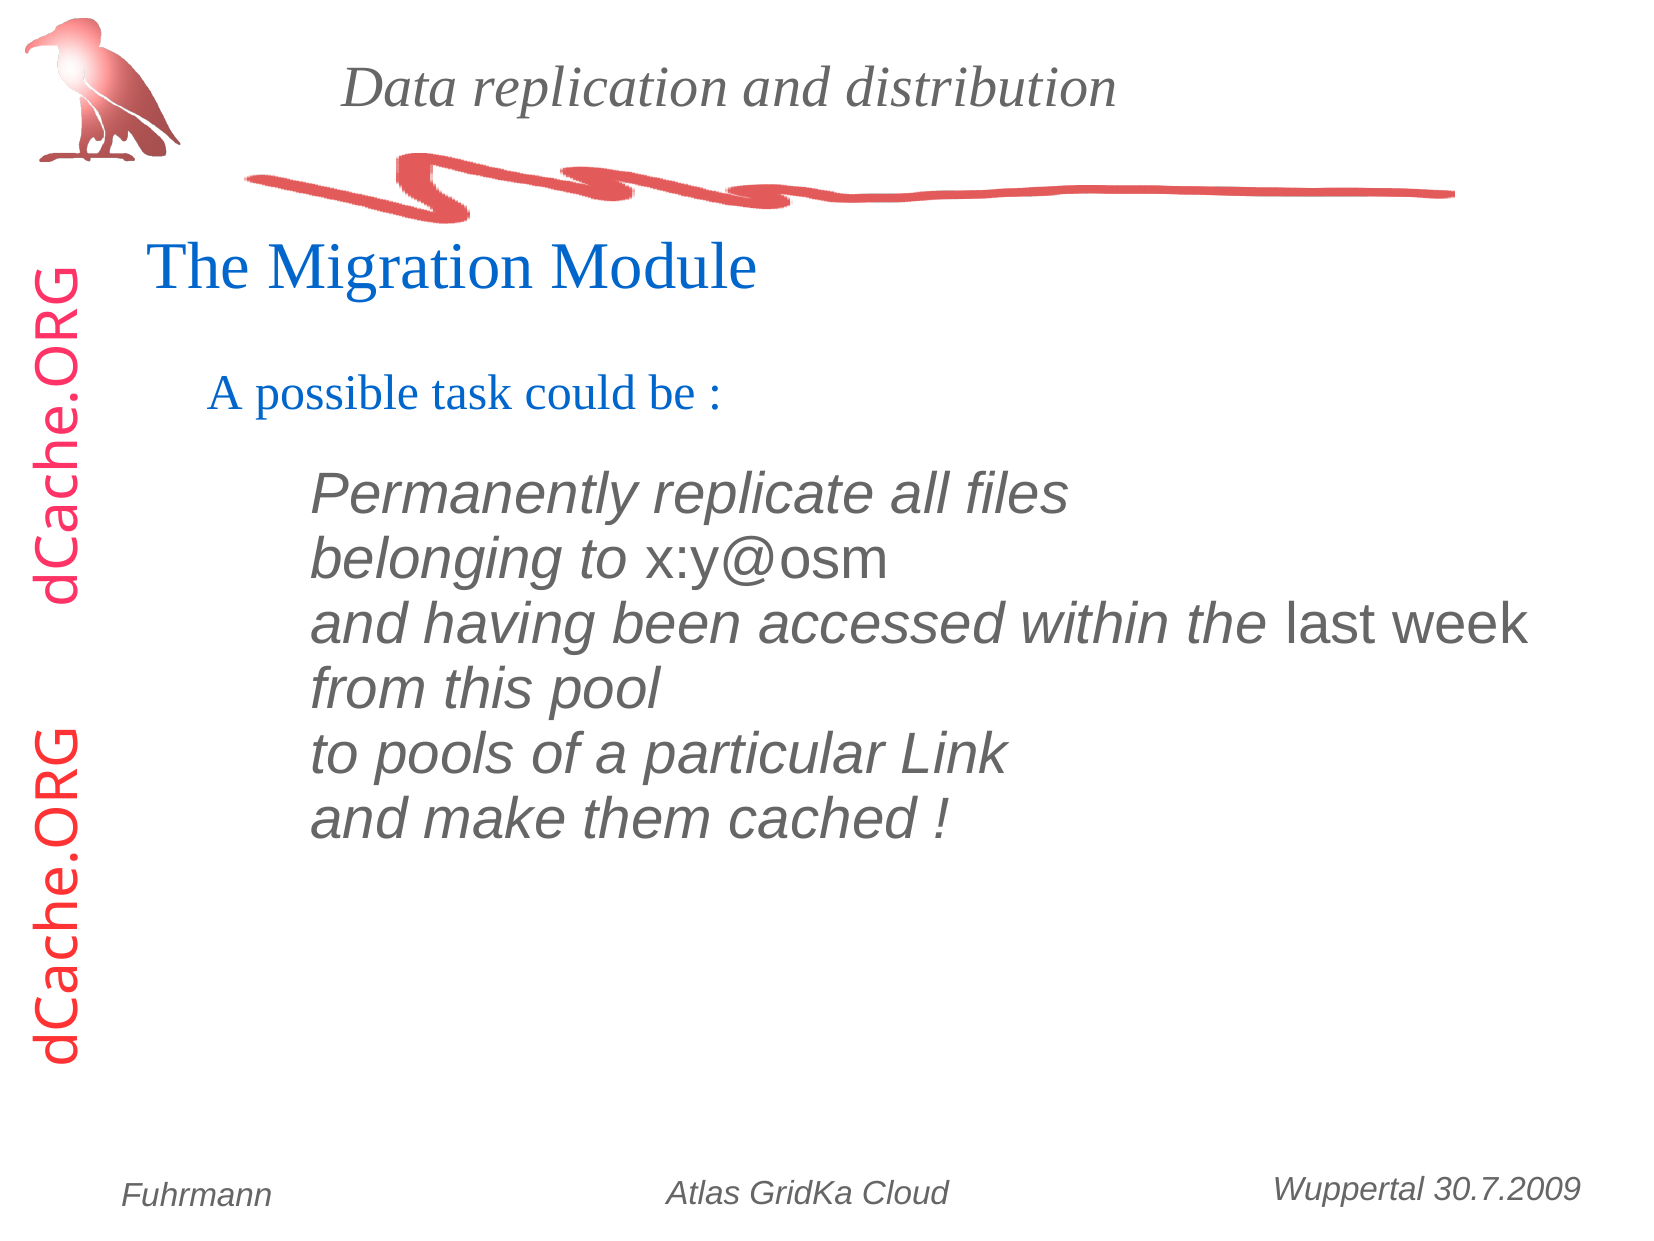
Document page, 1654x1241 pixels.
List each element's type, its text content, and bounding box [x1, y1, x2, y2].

text_box Permanently replicate all files belonging to x:y@osm and having been accessed within the last week from this pool to pools of a particular Link and make them cached ! [295, 453, 1580, 871]
text_box The Migration Module [131, 221, 775, 314]
text_box A possible task could be : [191, 357, 735, 431]
text_box Data replication and distribution [326, 47, 1131, 130]
